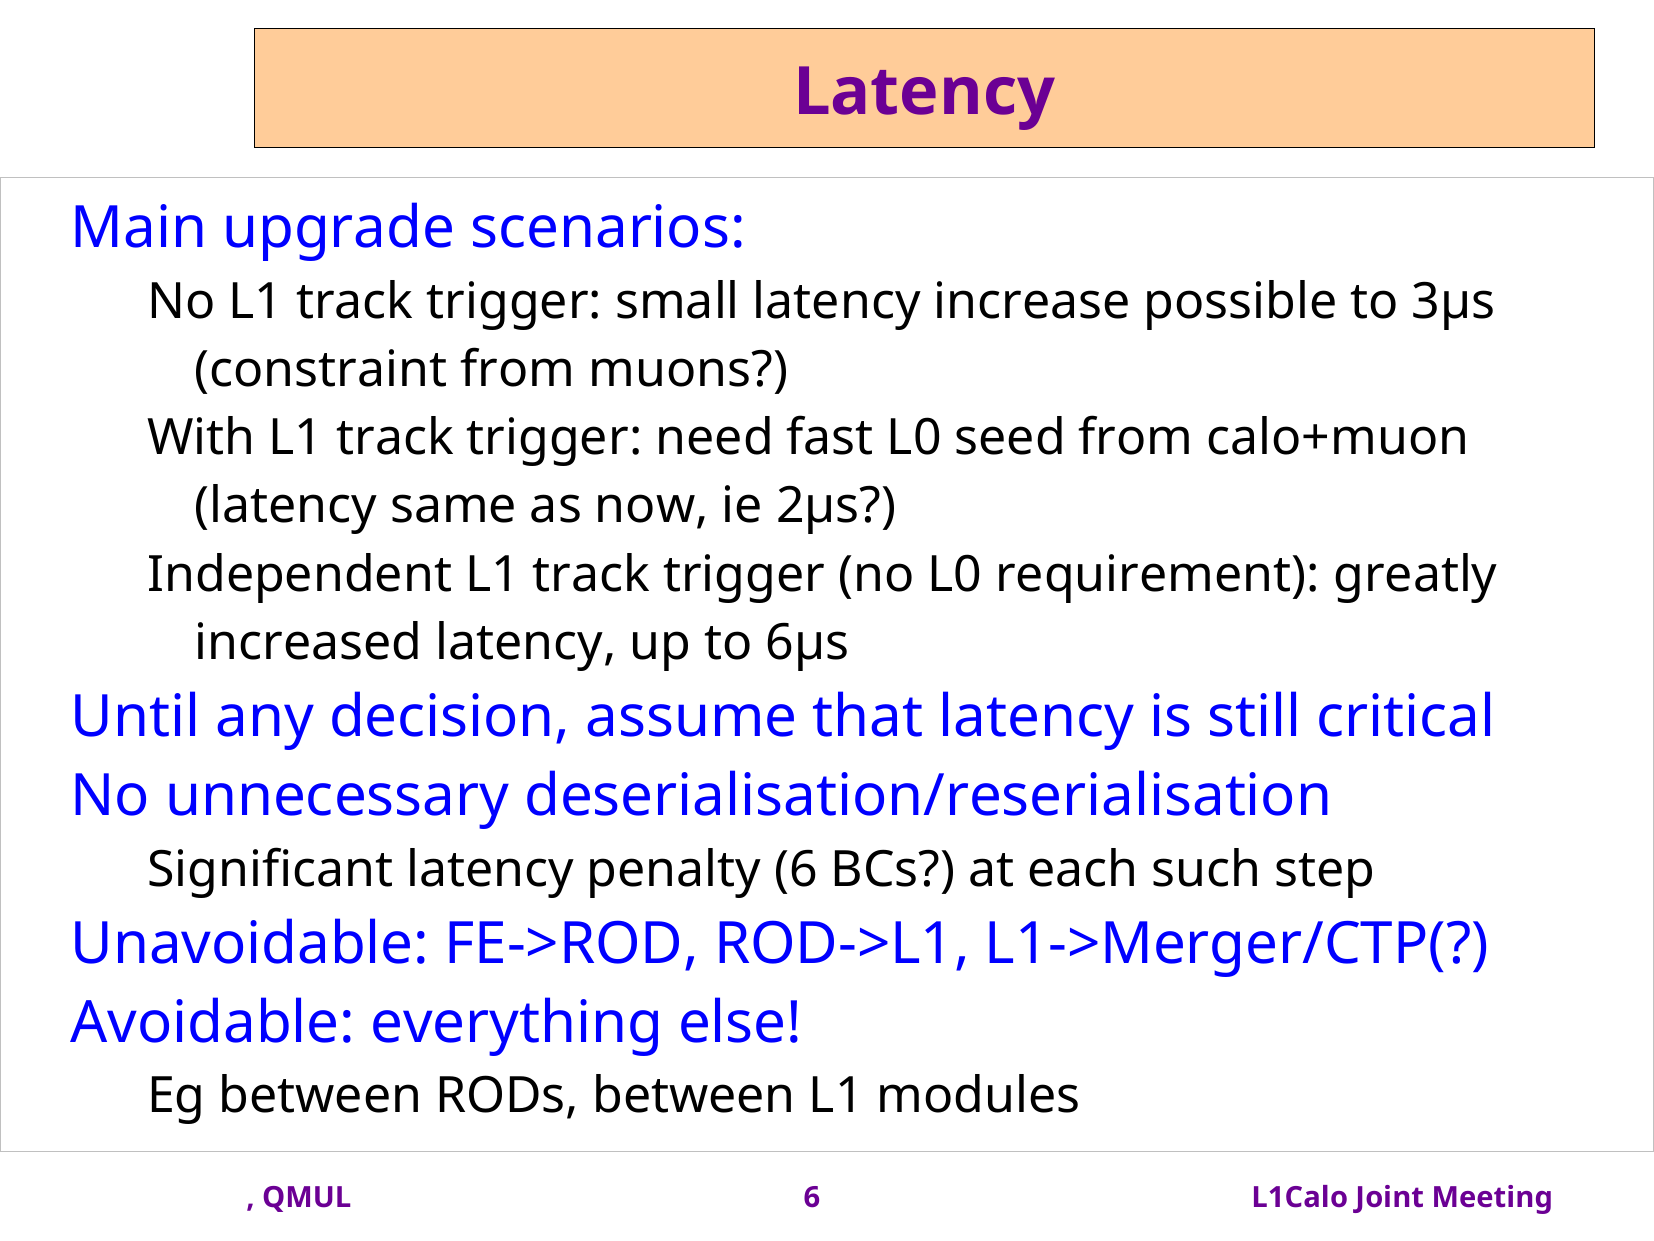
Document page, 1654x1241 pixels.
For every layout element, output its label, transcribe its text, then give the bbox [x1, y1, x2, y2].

list Main upgrade scenarios: No L1 track trigger: small latency increase possible to 3µs (constraint from muons?) With L1 track trigger: need fast L0 seed from calo+muon (latency same as now, ie 2µs?) Independent L1 track trigger (no L0 requirement): greatly increased latency, up to 6µs Until any decision, assume that latency is still critical No unnecessary deserialisation/reserialisation Significant latency penalty (6 BCs?) at each such step Unavoidable: FE->ROD, ROD->L1, L1->Merger/CTP(?) Avoidable: everything else! Eg between RODs, between L1 modules [52, 185, 1635, 1148]
title Latency [254, 28, 1595, 148]
